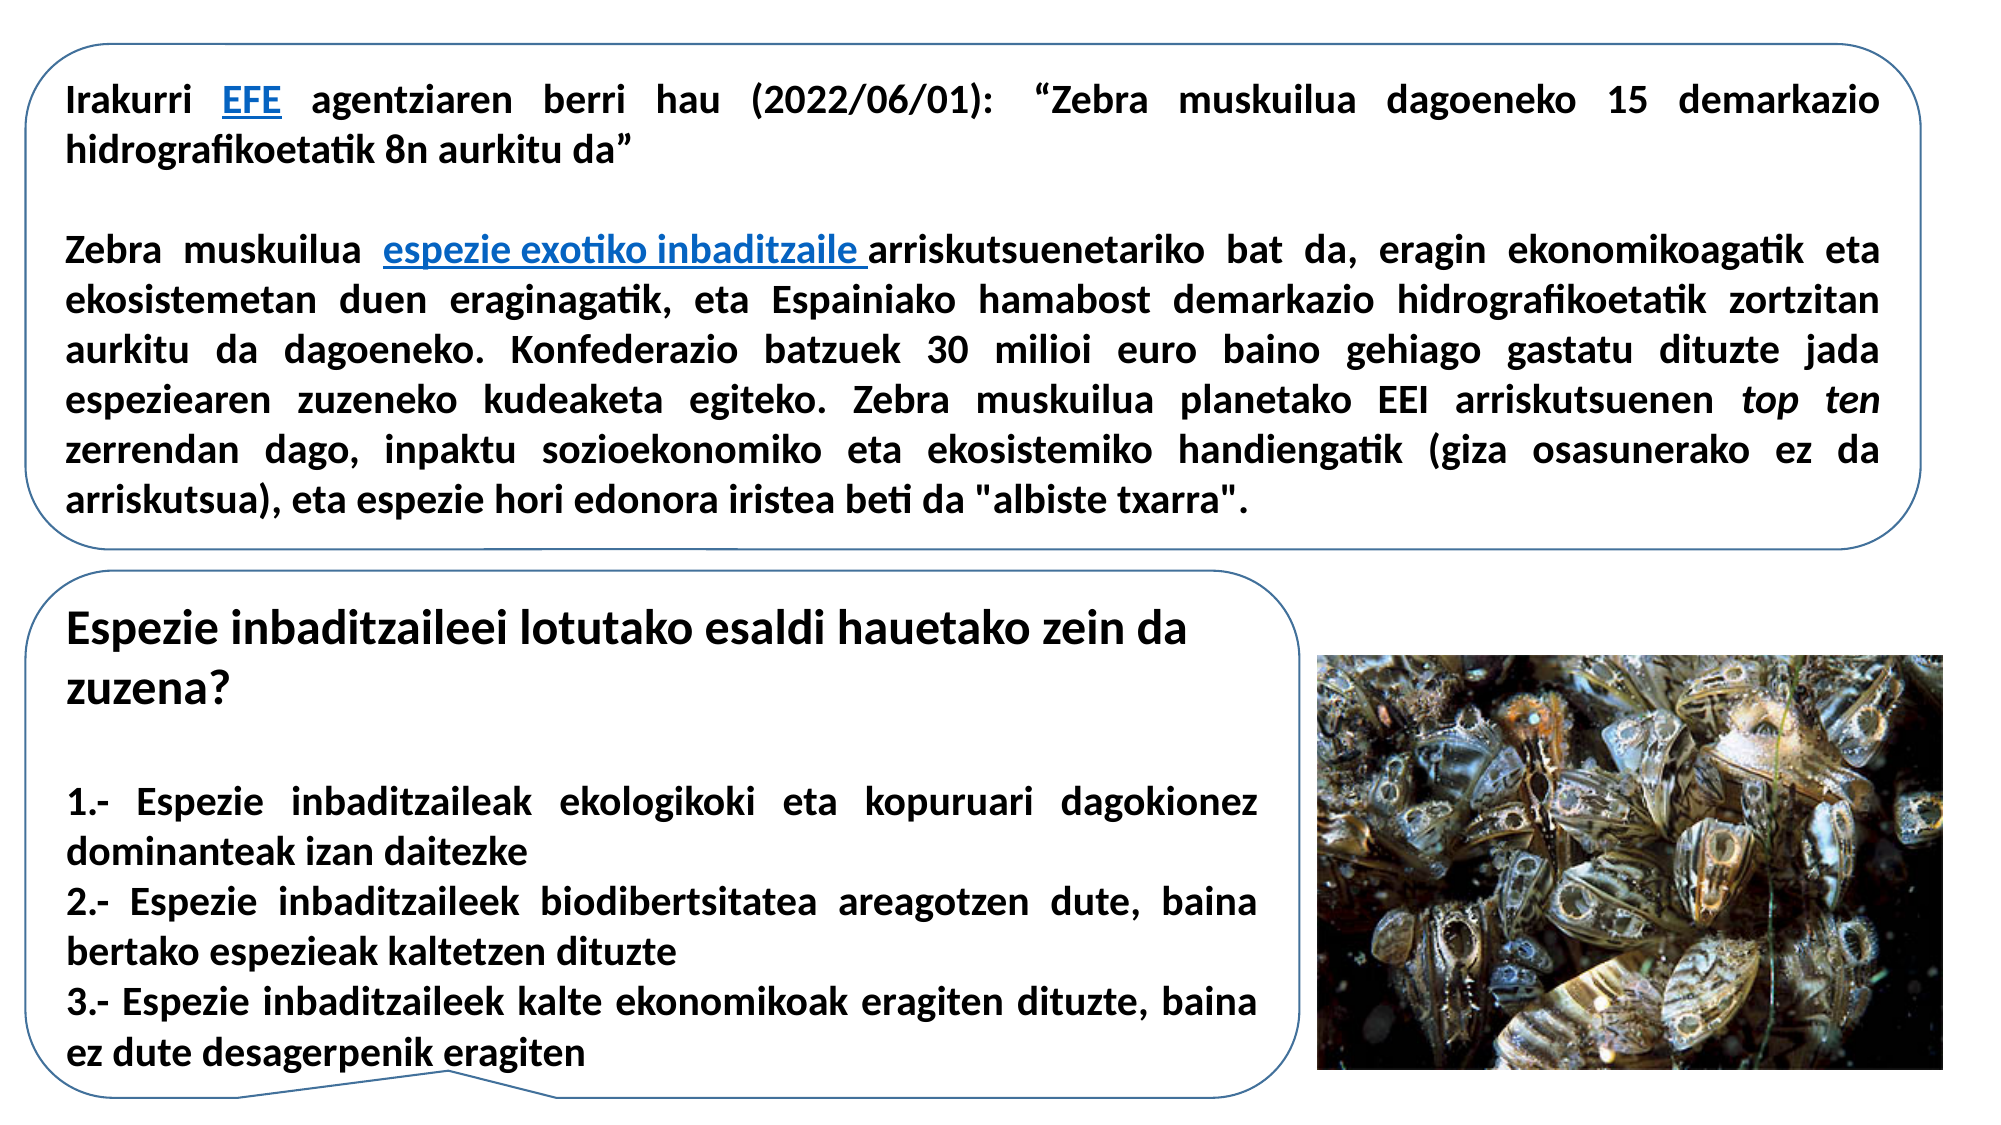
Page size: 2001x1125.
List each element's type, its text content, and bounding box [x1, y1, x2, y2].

text_box Espezie inbaditzaileei lotutako esaldi hauetako zein da zuzena? 1.- Espezie inbaditzaileak ekologikoki eta kopuruari dagokionez dominanteak izan daitezke 2.- Espezie inbaditzaileek biodibertsitatea areagotzen dute, baina bertako espezieak kaltetzen dituzte 3.- Espezie inbaditzaileek kalte ekonomikoak eragiten dituzte, baina ez dute desagerpenik eragiten [25, 570, 1300, 1098]
picture [1317, 655, 1943, 1070]
text_box Irakurri EFE agentziaren berri hau (2022/06/01): “Zebra muskuilua dagoeneko 15 demarkazio hidrografikoetatik 8n aurkitu da” Zebra muskuilua espezie exotiko inbaditzaile arriskutsuenetariko bat da, eragin ekonomikoagatik eta ekosistemetan duen eraginagatik, eta Espainiako hamabost demarkazio hidrografikoetatik zortzitan aurkitu da dagoeneko. Konfederazio batzuek 30 milioi euro baino gehiago gastatu dituzte jada espeziearen zuzeneko kudeaketa egiteko. Zebra muskuilua planetako EEI arriskutsuenen top ten zerrendan dago, inpaktu sozioekonomiko eta ekosistemiko handiengatik (giza osasunerako ez da arriskutsua), eta espezie hori edonora iristea beti da "albiste txarra". [25, 43, 1921, 550]
